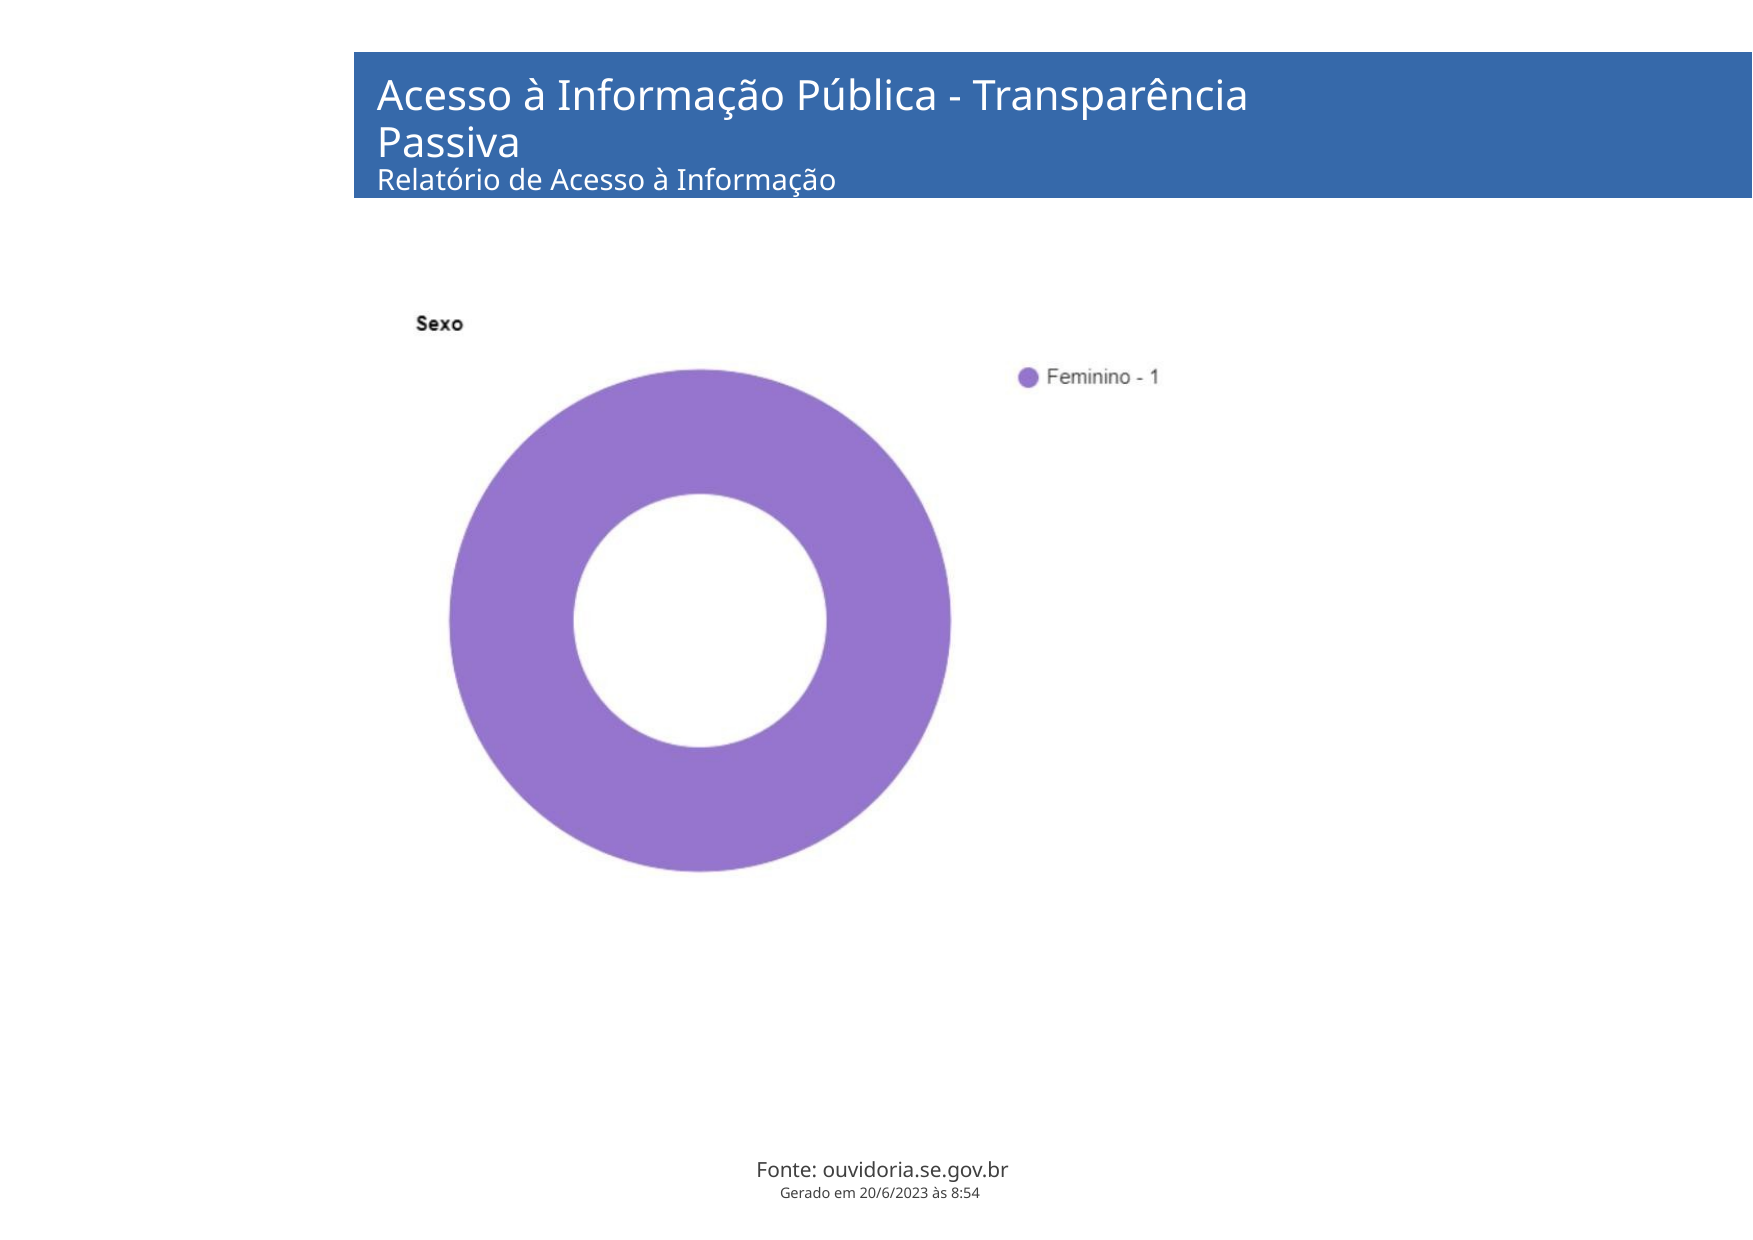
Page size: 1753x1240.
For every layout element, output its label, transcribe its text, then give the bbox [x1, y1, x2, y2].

text_box [354, 52, 1752, 198]
text_box Fonte: ouvidoria.se.gov.br [756, 1158, 1023, 1182]
text_box Acesso à Informação Pública - Transparência Passiva Relatório de Acesso à Informação EMSETURMaio a Maio de 2023 [376, 72, 1403, 228]
text_box [155, 211, 1599, 1028]
text_box Gerado em 20/6/2023 às 8:54 [780, 1184, 999, 1202]
